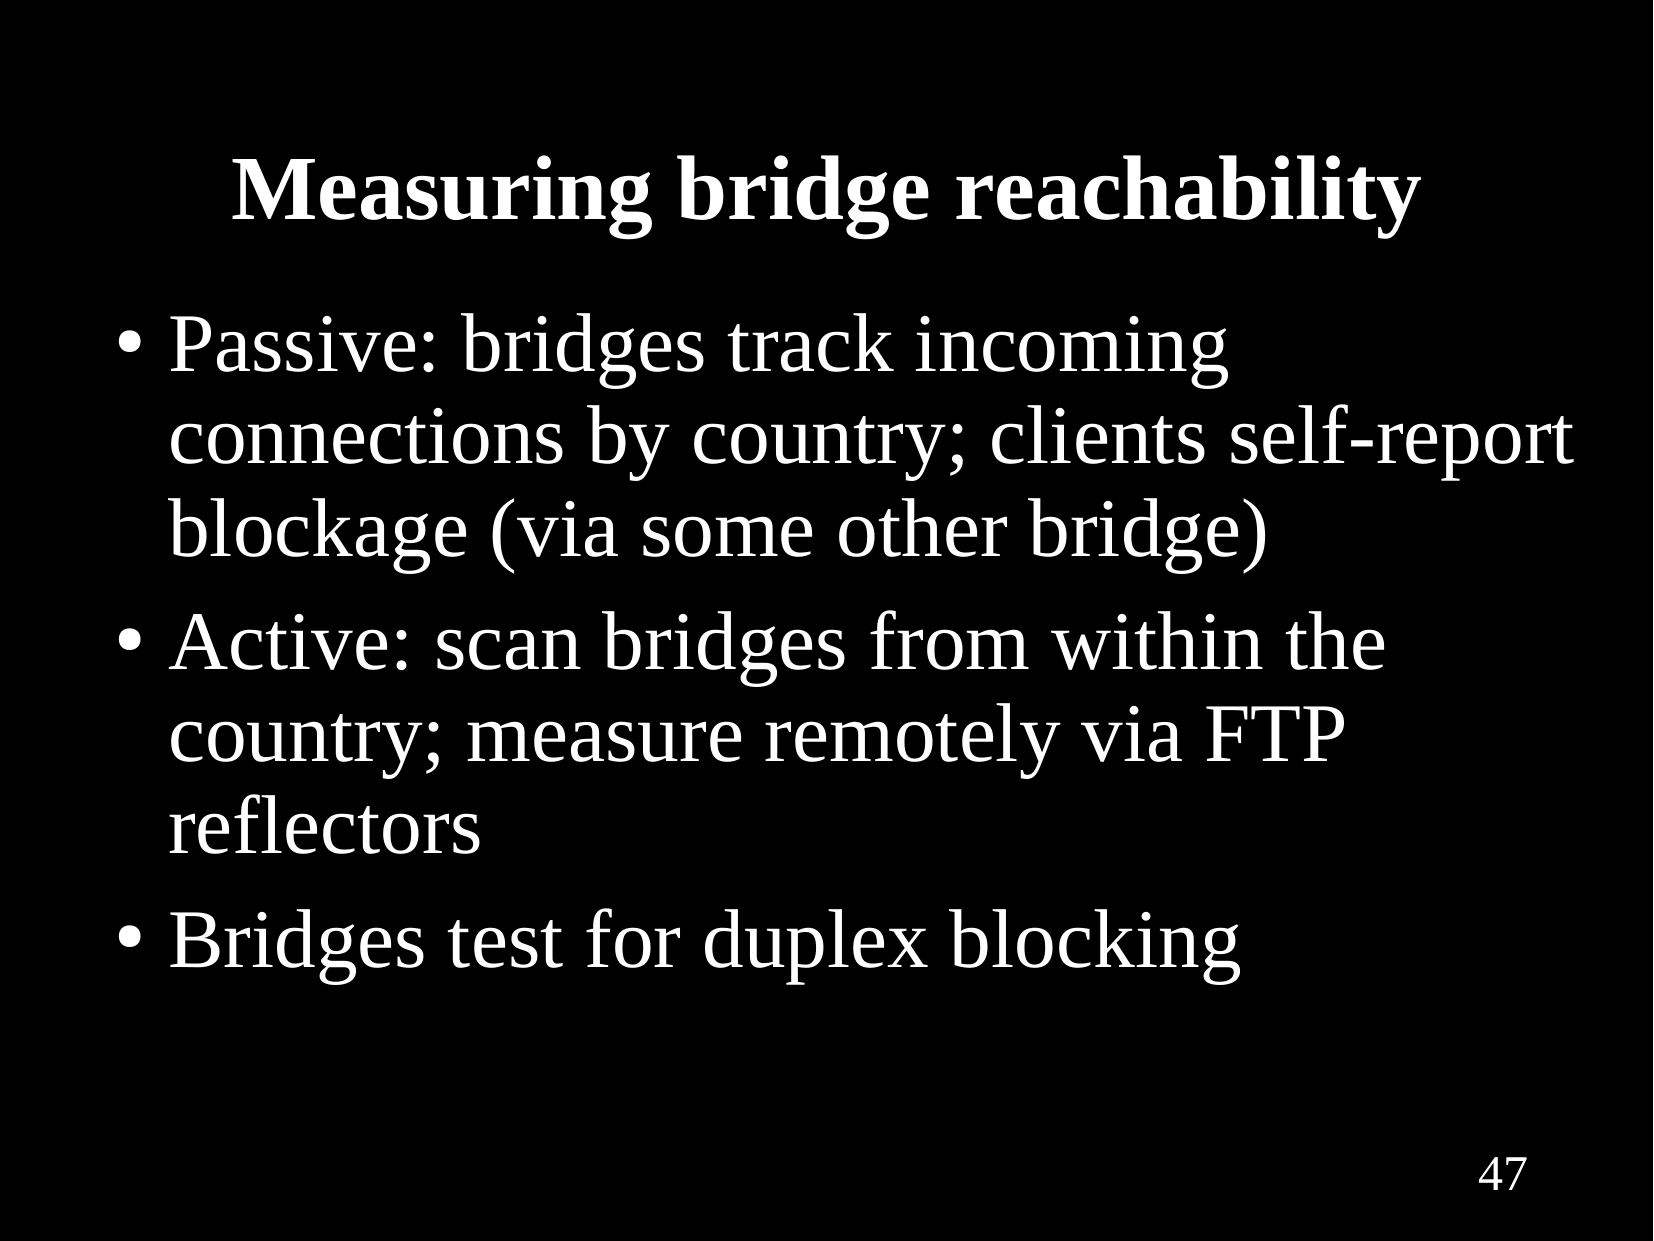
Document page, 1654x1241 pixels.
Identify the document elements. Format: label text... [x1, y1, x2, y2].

list Passive: bridges track incoming connections by country; clients self-report blockage (via some other bridge) Active: scan bridges from within the country; measure remotely via FTP reflectors Bridges test for duplex blocking [97, 297, 1580, 1157]
title Measuring bridge reachability [122, 92, 1534, 284]
